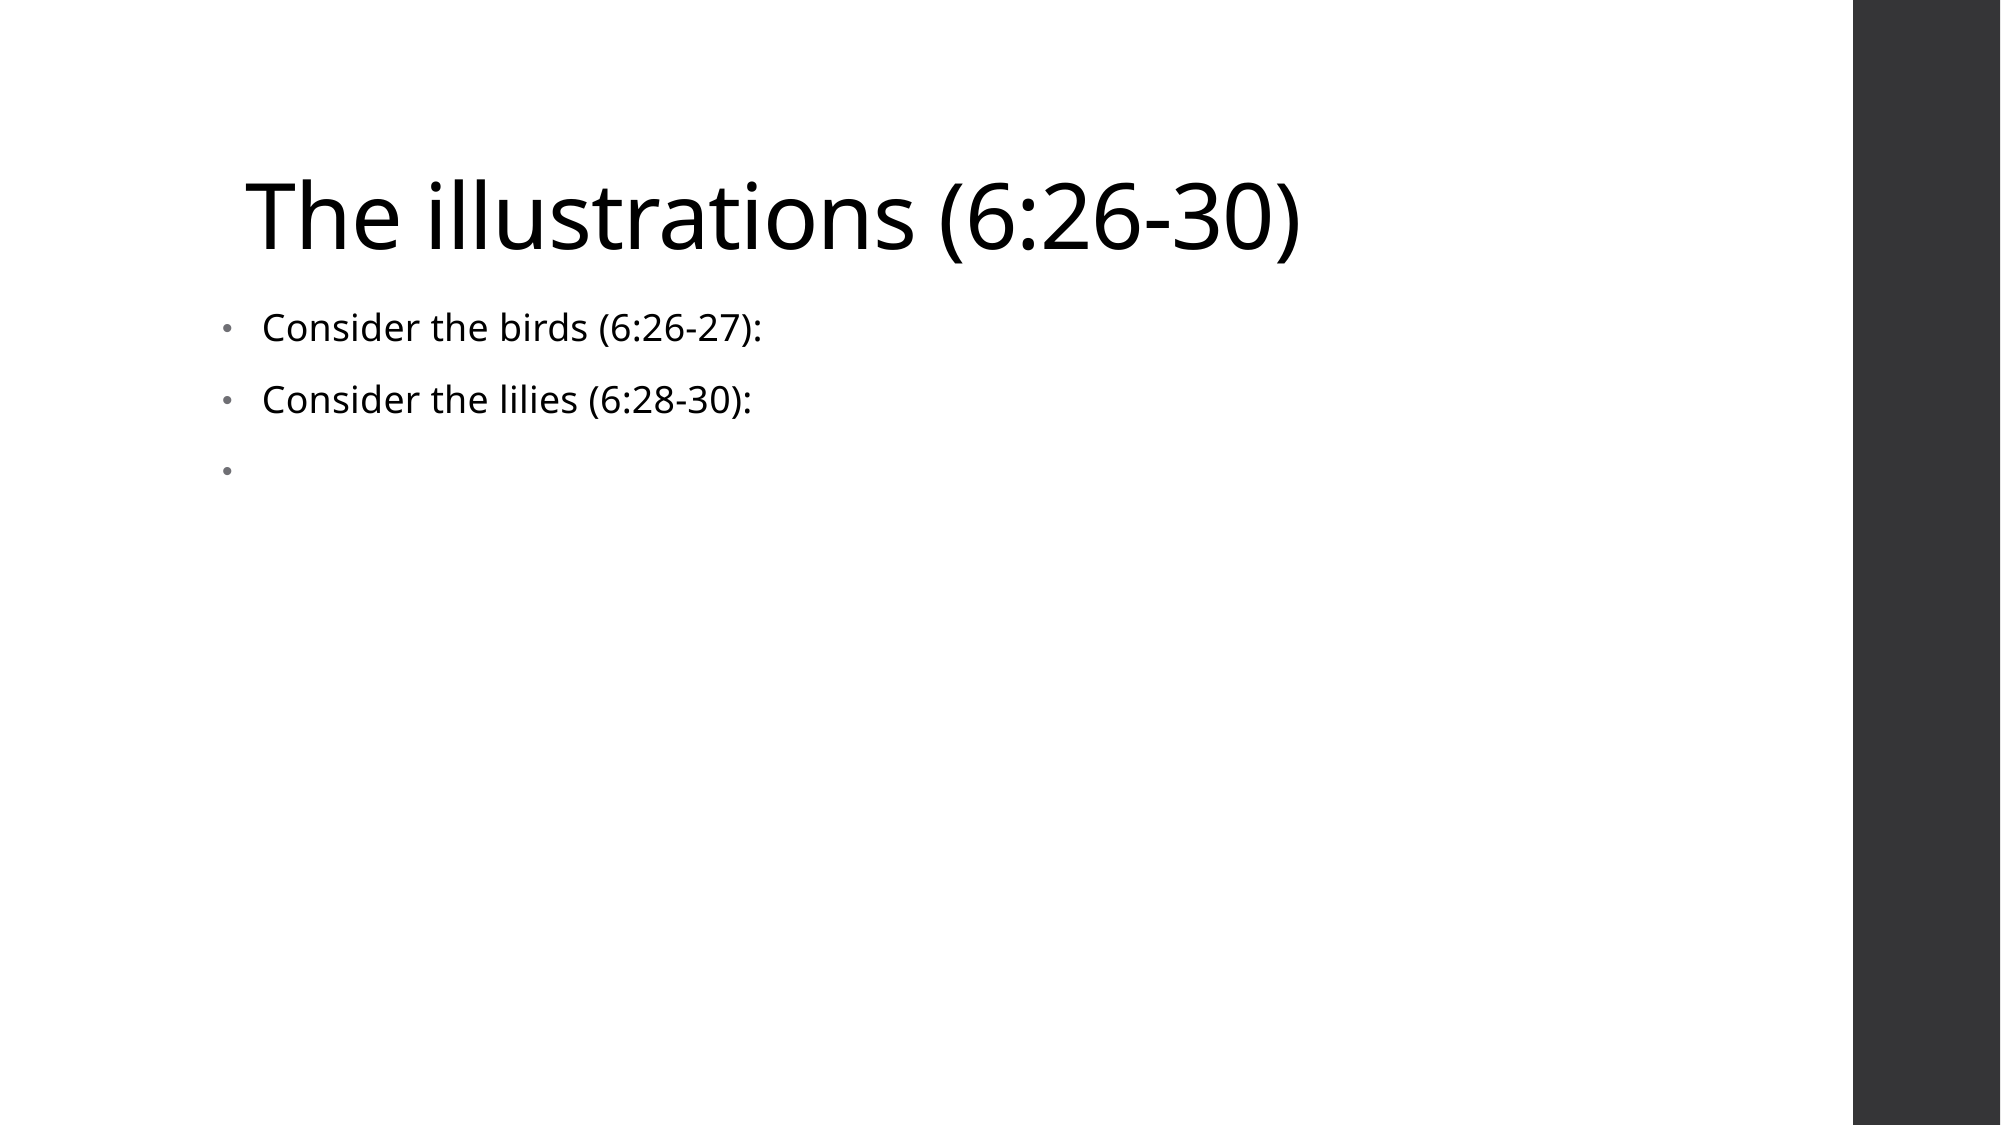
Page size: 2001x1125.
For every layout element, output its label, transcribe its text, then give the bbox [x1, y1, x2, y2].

list Consider the birds (6:26-27): Consider the lilies (6:28-30): [206, 299, 1617, 1014]
title The illustrations (6:26-30) [206, 60, 1797, 278]
